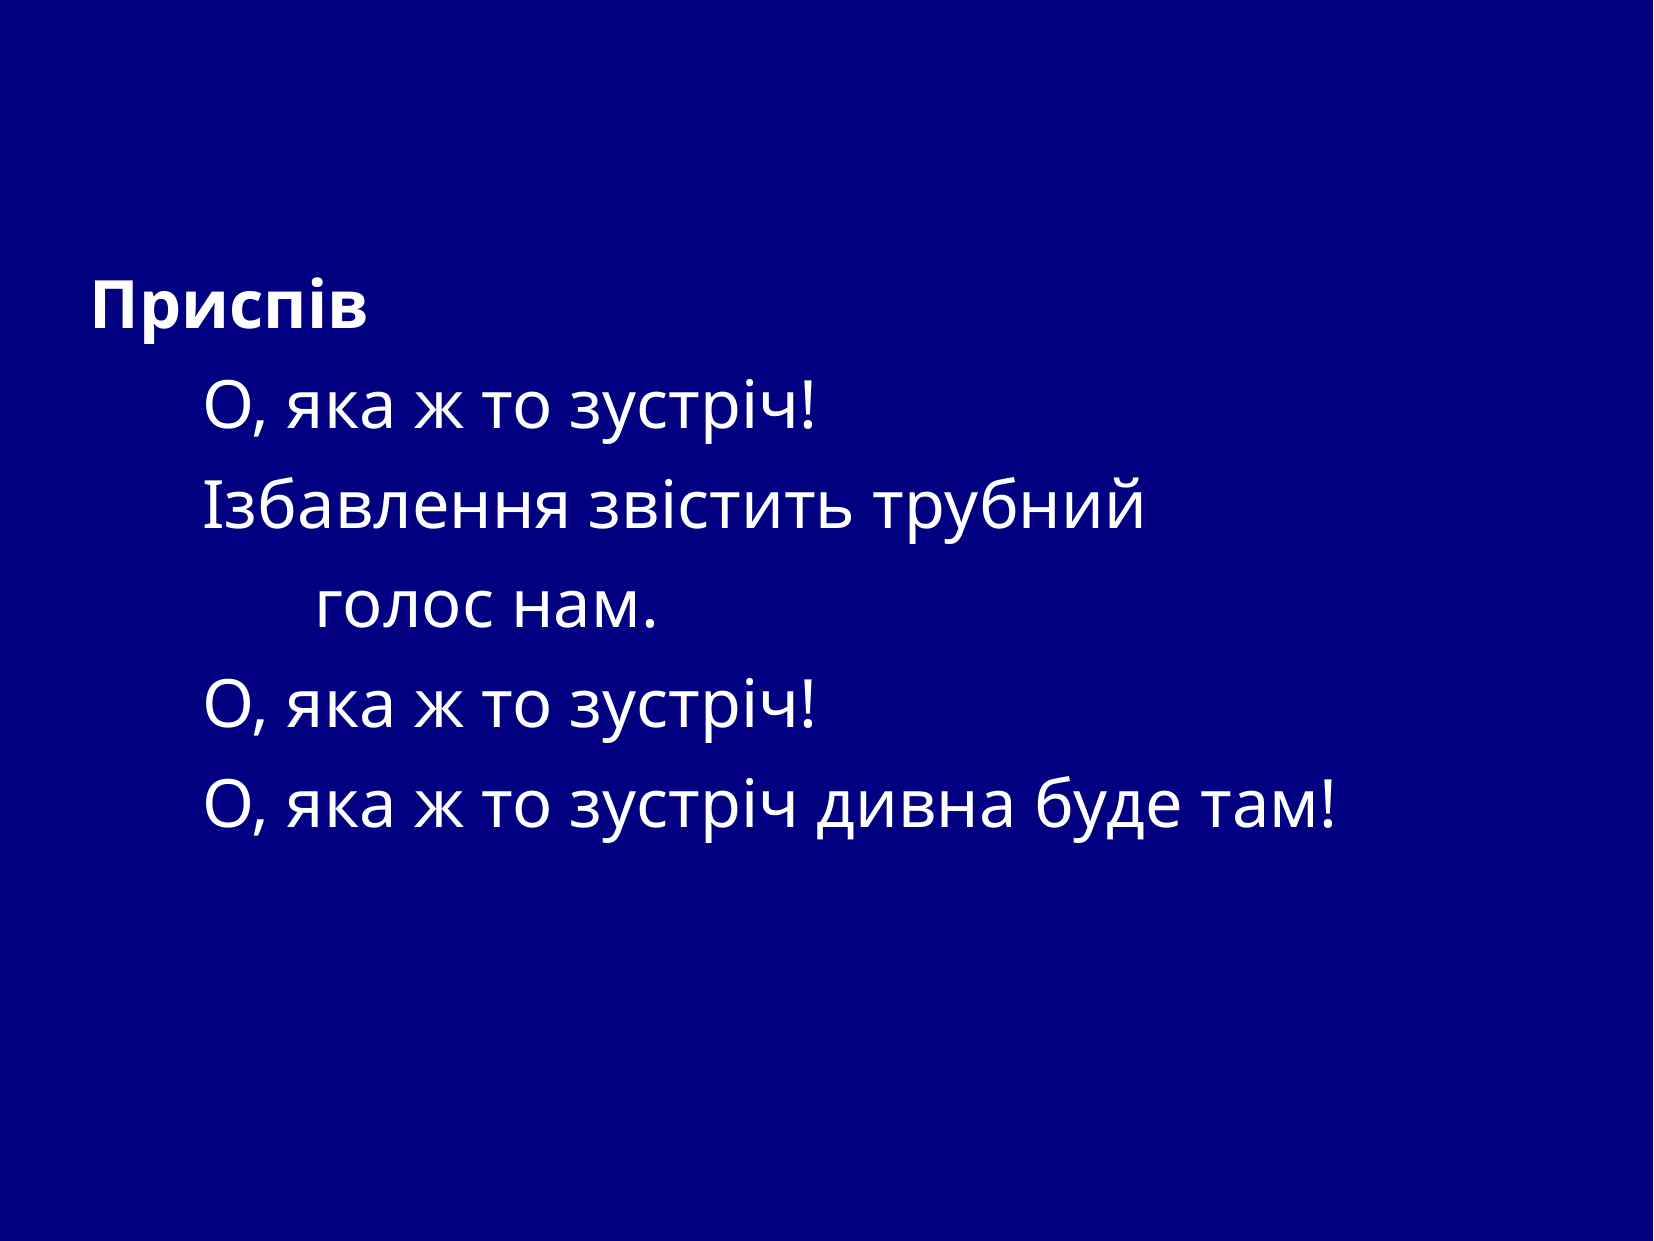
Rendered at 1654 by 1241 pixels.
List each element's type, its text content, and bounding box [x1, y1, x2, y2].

text_box Приспів О, яка ж то зустріч! Ізбавлення звістить трубний голос нам. О, яка ж то зустріч! О, яка ж то зустріч дивна буде там! [75, 150, 1576, 1163]
